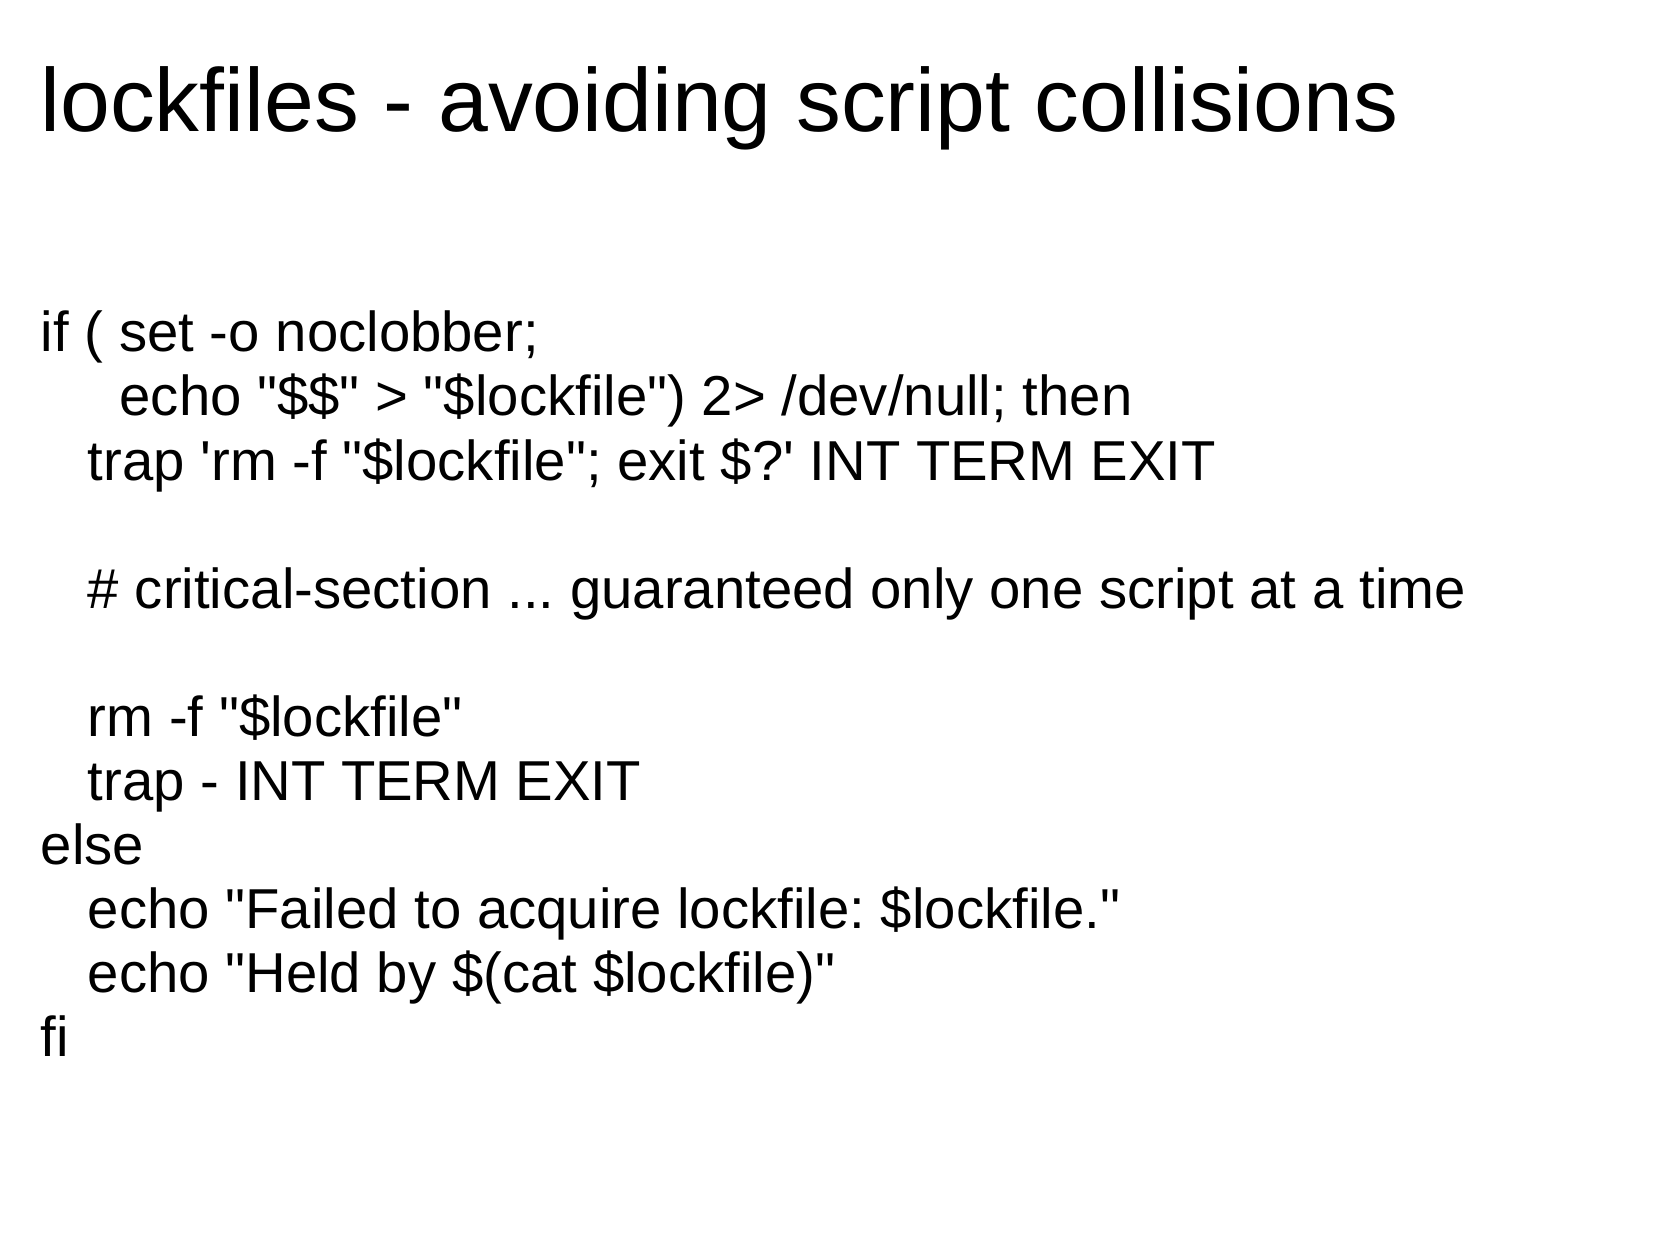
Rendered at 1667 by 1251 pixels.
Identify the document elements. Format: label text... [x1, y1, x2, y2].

list if ( set -o noclobber; echo "$$" > "$lockfile") 2> /dev/null; then trap 'rm -f "$lockfile"; exit $?' INT TERM EXIT # critical-section ... guaranteed only one script at a time rm -f "$lockfile" trap - INT TERM EXIT else echo "Failed to acquire lockfile: $lockfile." echo "Held by $(cat $lockfile)" fi [40, 300, 1626, 1238]
title lockfiles - avoiding script collisions [40, 50, 1627, 201]
